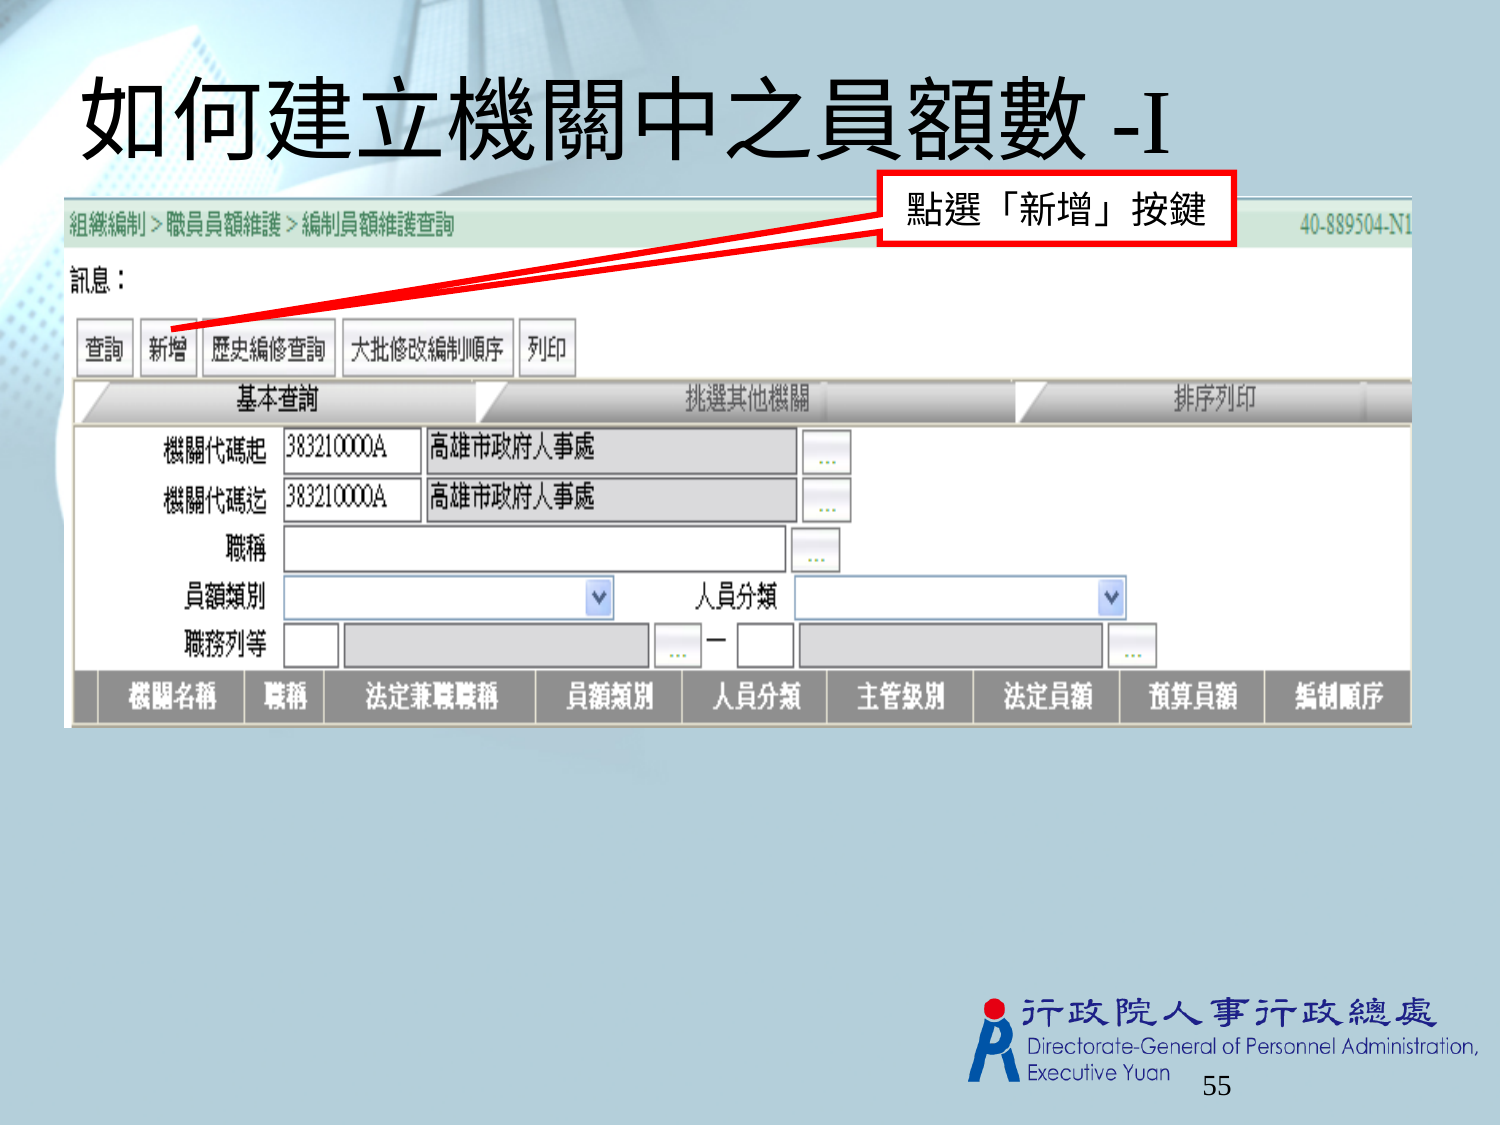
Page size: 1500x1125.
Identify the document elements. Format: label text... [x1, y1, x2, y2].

text_box 點選「新增」按鍵 [170, 172, 1235, 330]
picture [64, 196, 1412, 728]
text_box [1187, 1058, 1500, 1124]
text_box 如何建立機關中之員額數-I [65, 55, 1400, 167]
